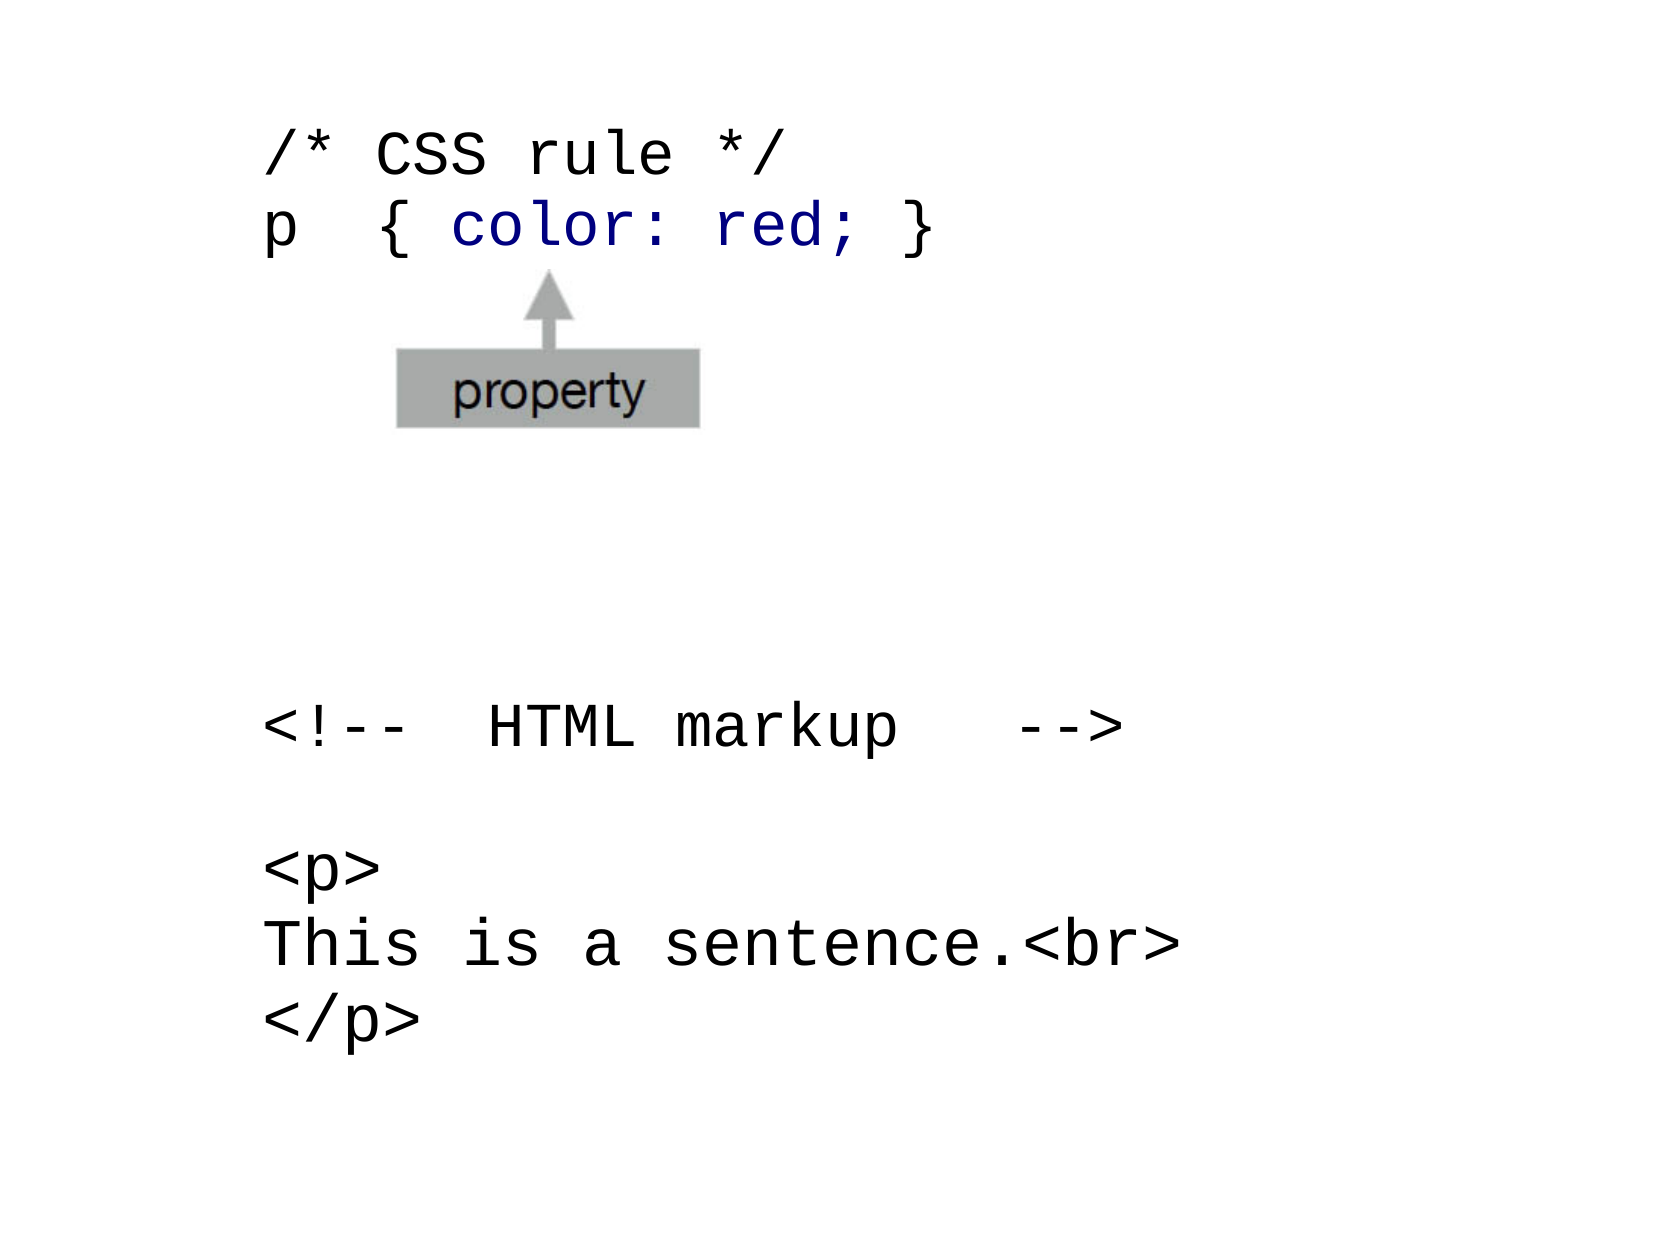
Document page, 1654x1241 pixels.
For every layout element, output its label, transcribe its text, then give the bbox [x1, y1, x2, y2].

picture [390, 269, 707, 436]
text_box /* CSS rule */ p { color: red; } <!-- HTML markup --> { <p> This is a sentence.<br> </p> [248, 115, 1539, 1141]
